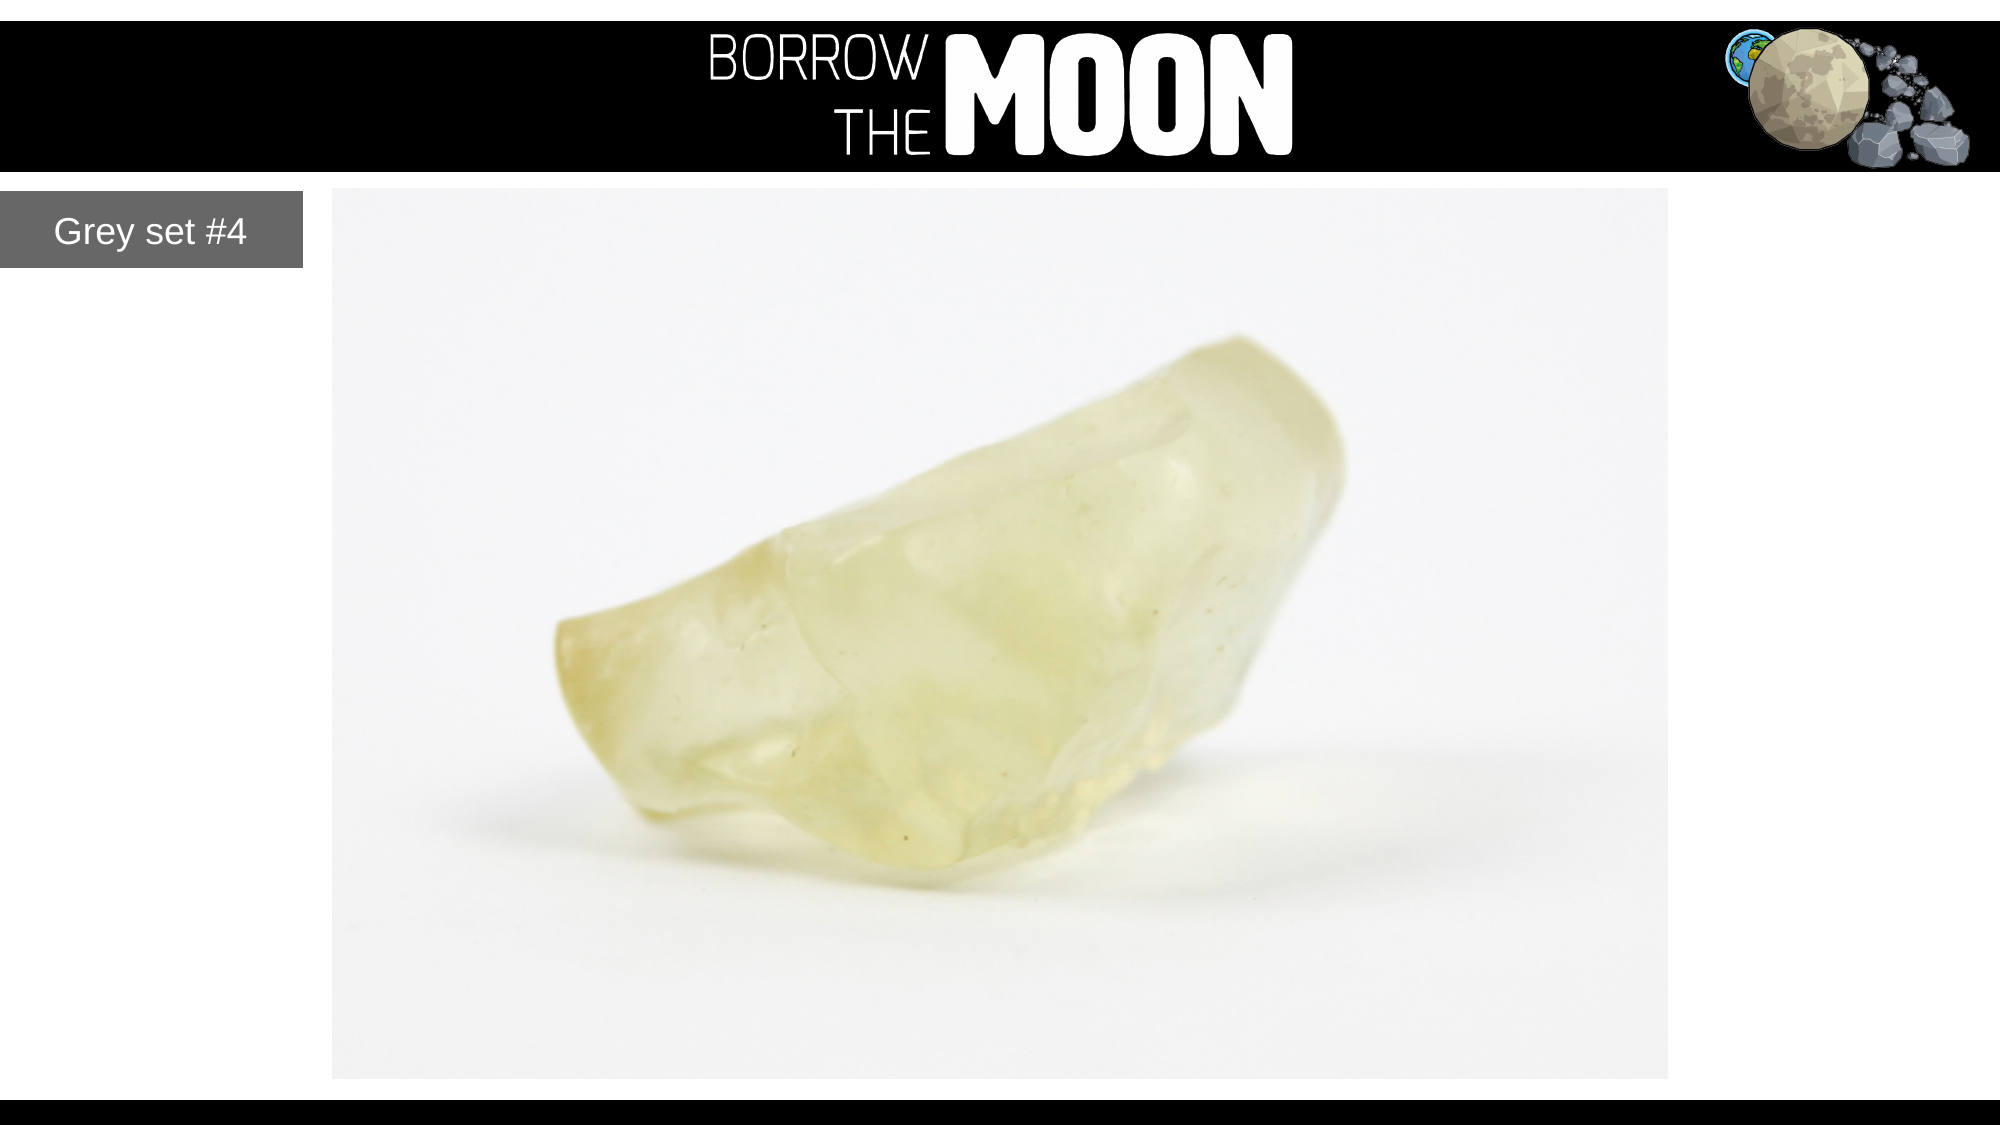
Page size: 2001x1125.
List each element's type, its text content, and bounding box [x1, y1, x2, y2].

picture [332, 188, 1668, 1079]
text_box Grey set #4 [0, 191, 303, 268]
